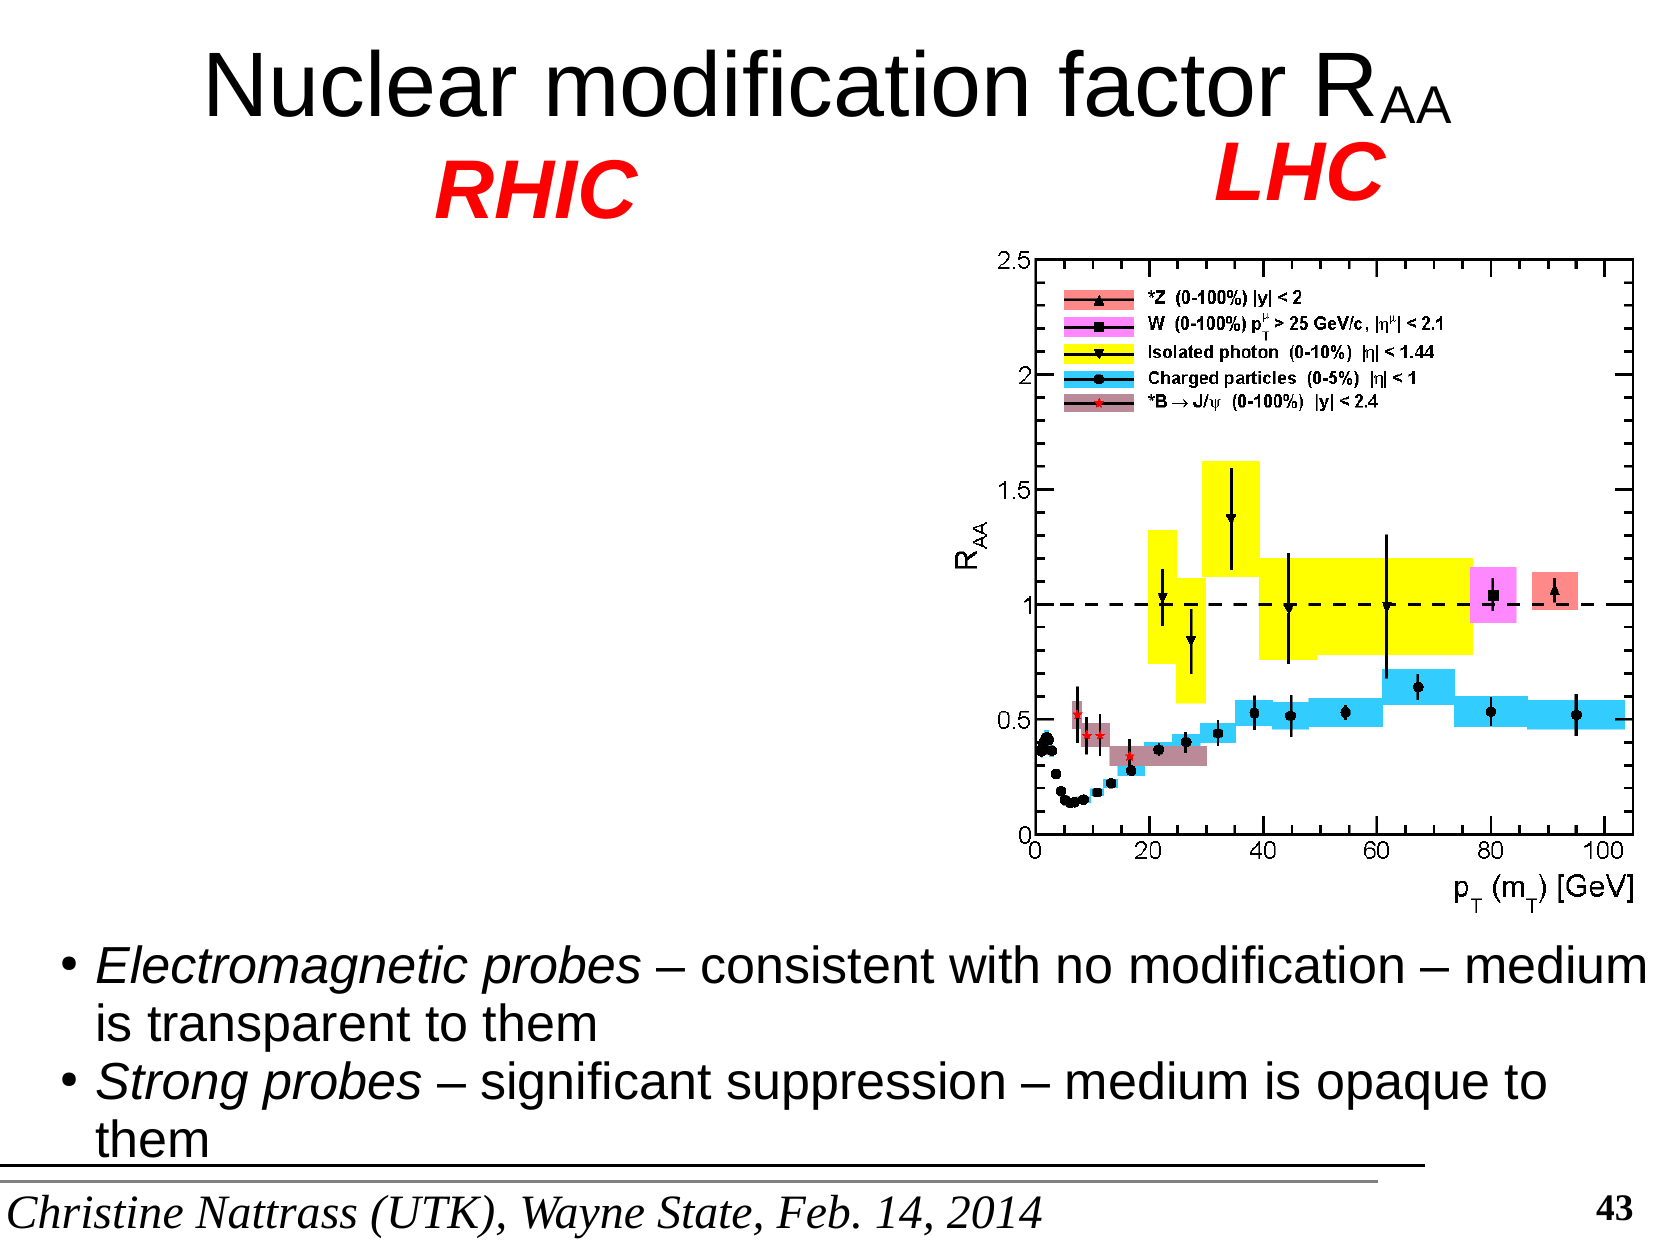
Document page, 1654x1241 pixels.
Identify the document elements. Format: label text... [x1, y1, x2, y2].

text_box Electromagnetic probes – consistent with no modification – medium is transparent to them Strong probes – significant suppression – medium is opaque to them [45, 928, 1654, 1178]
title Nuclear modification factor RAA [82, 18, 1571, 152]
text_box RHIC [420, 135, 721, 245]
text_box LHC [1200, 118, 1501, 227]
picture [0, 197, 1654, 918]
